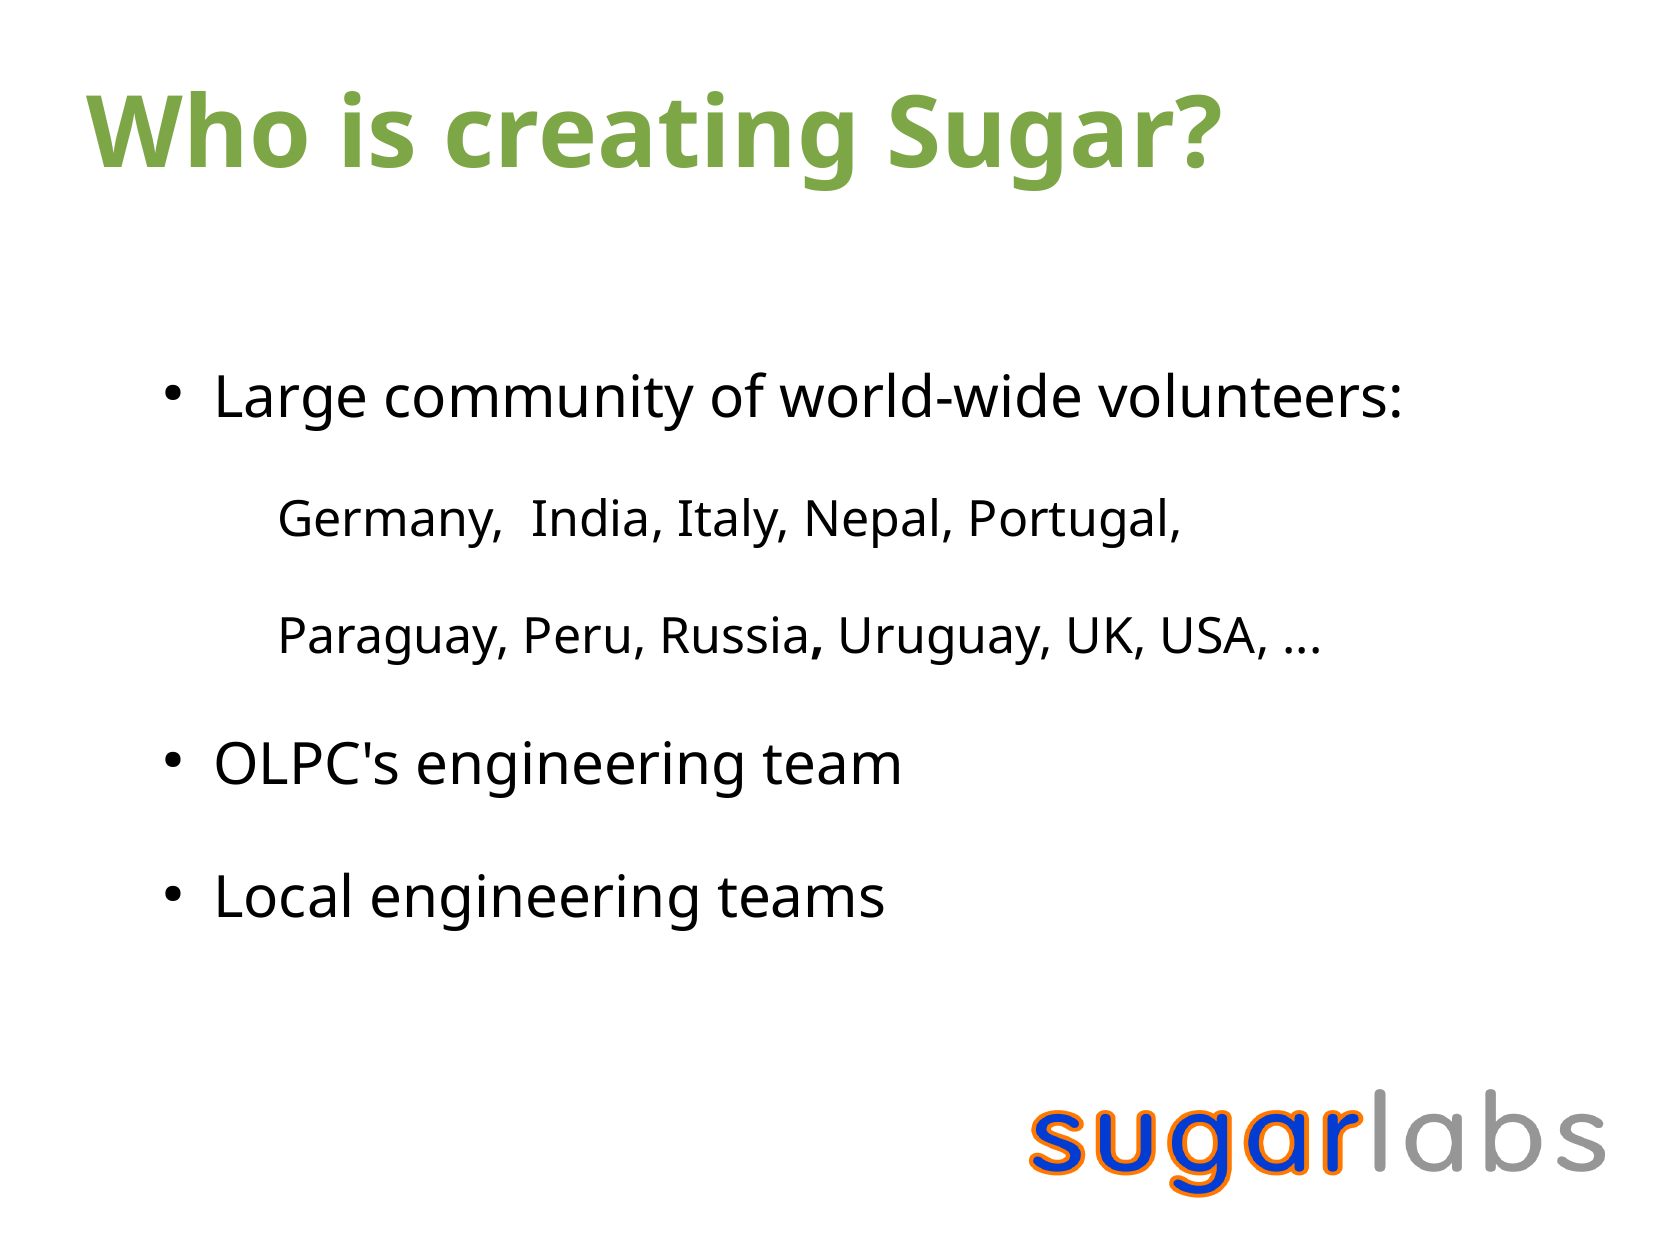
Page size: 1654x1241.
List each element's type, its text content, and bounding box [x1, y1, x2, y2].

picture [978, 1044, 1654, 1241]
text_box Large community of world-wide volunteers: Germany, India, Italy, Nepal, Portugal, Paraguay, Peru, Russia, Uruguay, UK, USA, ... OLPC's engineering team Local engineering teams [112, 225, 1501, 1013]
title Who is creating Sugar? [86, 32, 1576, 226]
